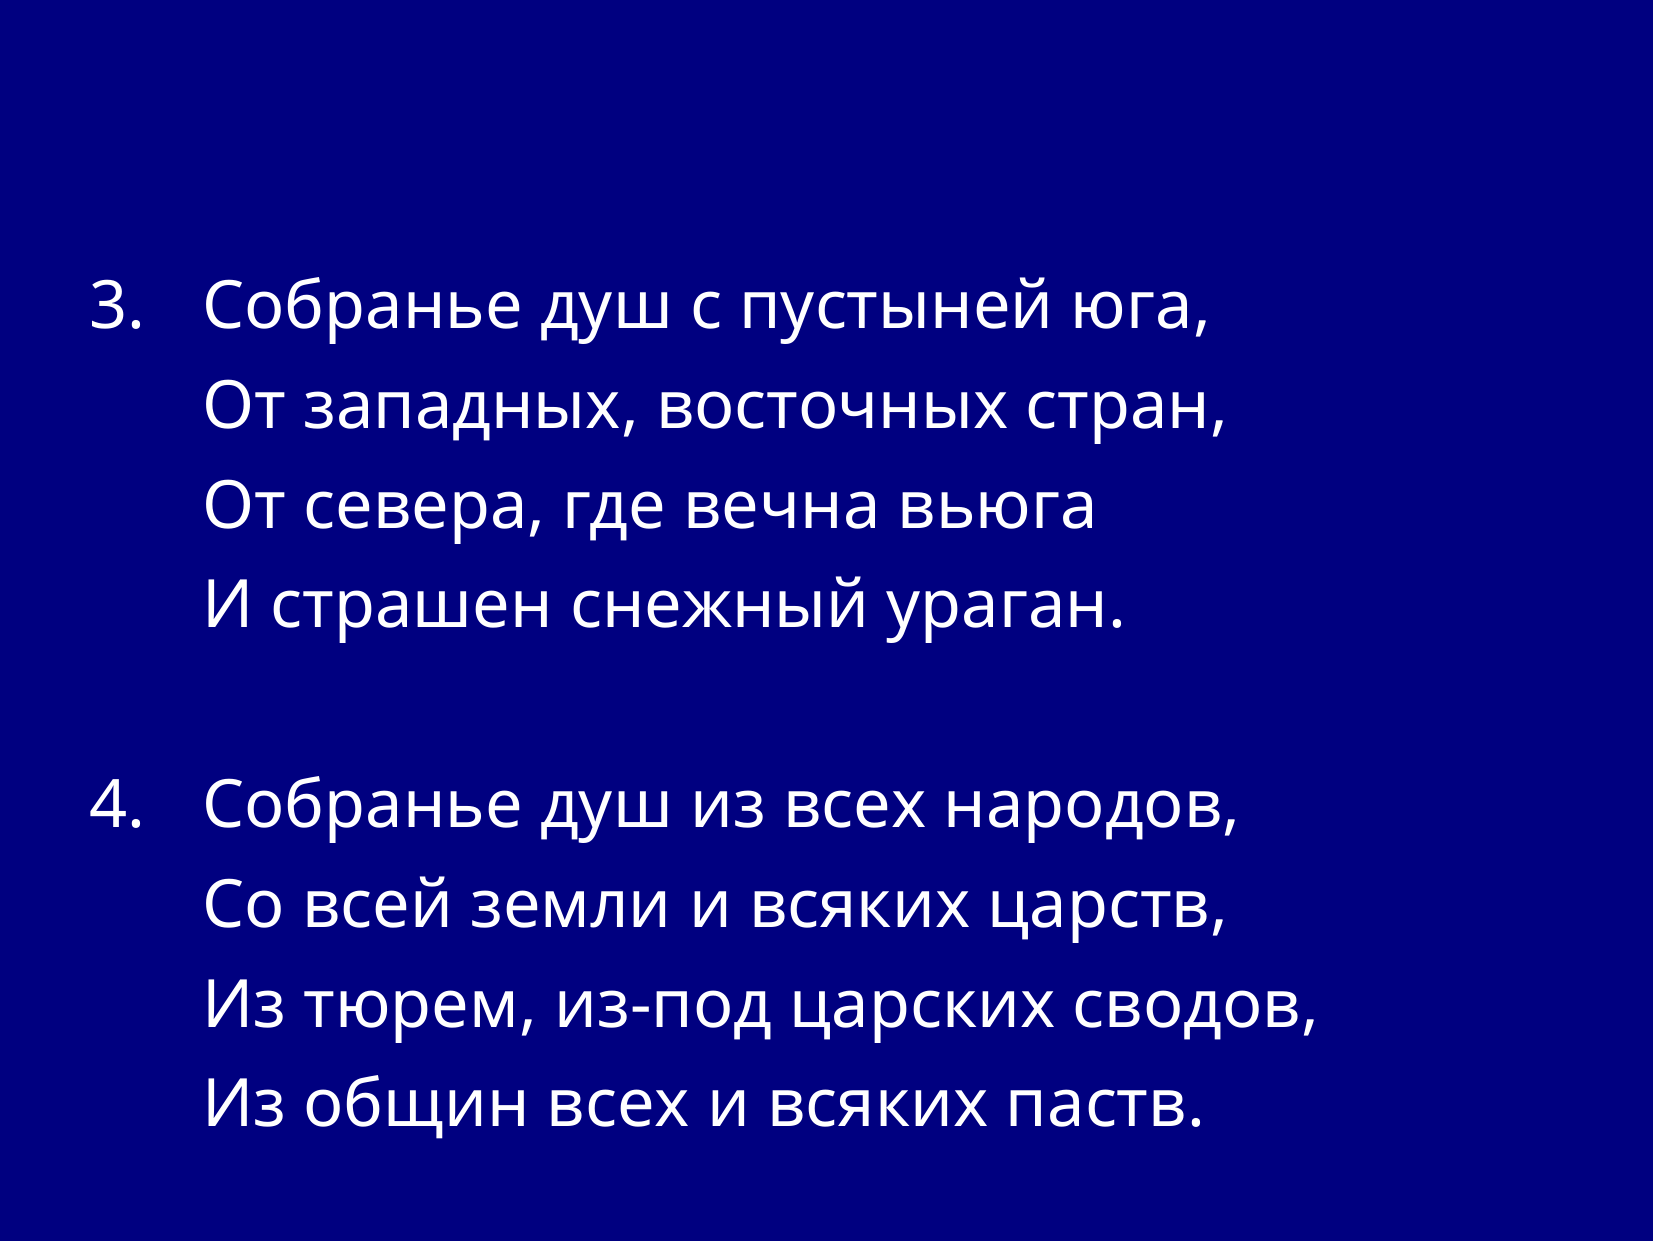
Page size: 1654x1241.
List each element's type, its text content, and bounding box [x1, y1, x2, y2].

text_box 3. Собранье душ с пустыней юга, От западных, восточных стран, От севера, где вечна вьюга И страшен снежный ураган. 4. Собранье душ из всех народов, Со всей земли и всяких царств, Из тюрем, из-под царских сводов, Из общин всех и всяких паств. [75, 150, 1576, 1163]
